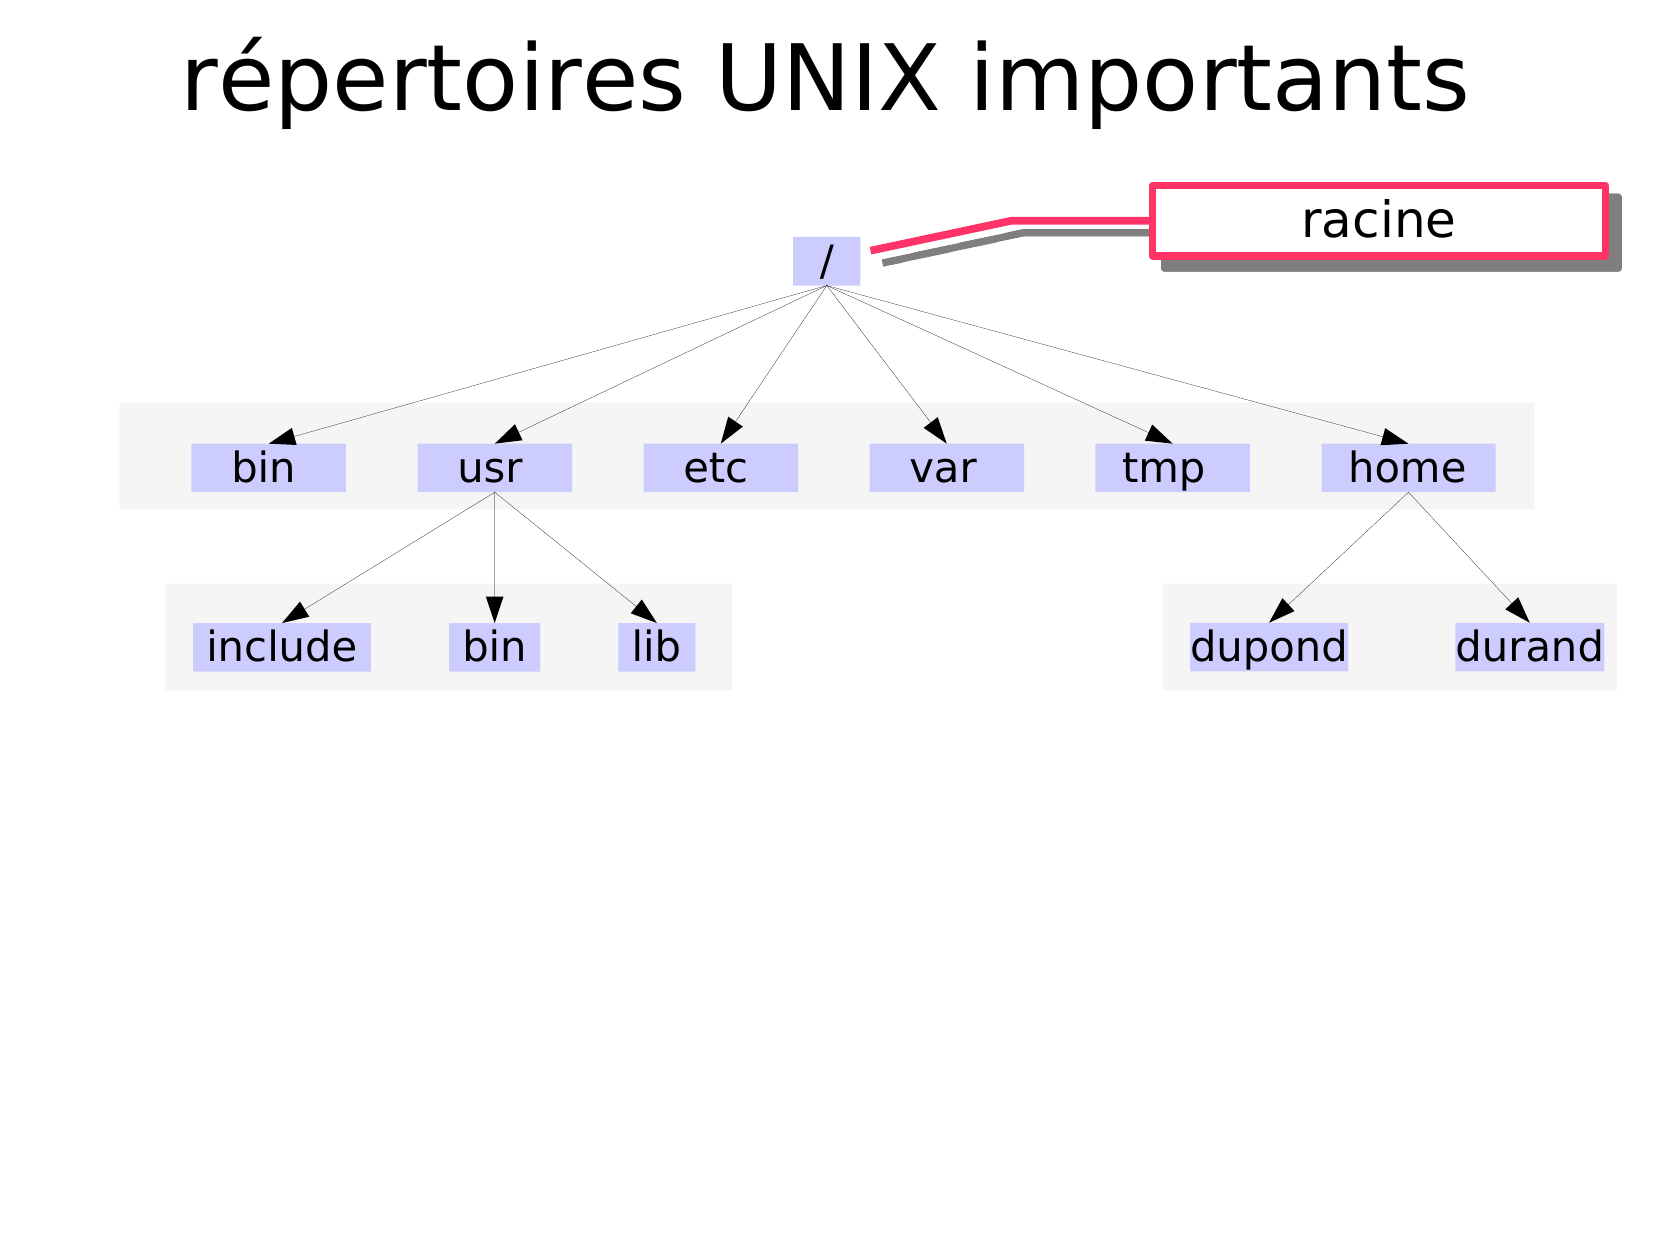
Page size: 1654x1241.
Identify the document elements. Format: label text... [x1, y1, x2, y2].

text_box / [793, 236, 861, 286]
text_box var [869, 443, 1025, 493]
text_box include [193, 623, 371, 672]
text_box tmp [1095, 443, 1250, 493]
text_box bin [191, 443, 346, 493]
text_box etc [643, 443, 799, 493]
title répertoires UNIX importants [136, 17, 1518, 140]
text_box [468, 494, 494, 510]
text_box dupond [1190, 622, 1349, 672]
text_box [119, 402, 579, 510]
text_box usr [417, 443, 573, 493]
text_box durand [1455, 622, 1605, 672]
text_box [1162, 583, 1617, 691]
text_box racine [1152, 185, 1606, 256]
text_box home [1321, 443, 1496, 493]
text_box [1260, 402, 1535, 510]
text_box lib [618, 623, 696, 672]
text_box [498, 402, 1406, 510]
text_box [1391, 493, 1423, 510]
text_box bin [449, 623, 541, 672]
text_box [165, 583, 732, 691]
text_box [495, 494, 515, 510]
